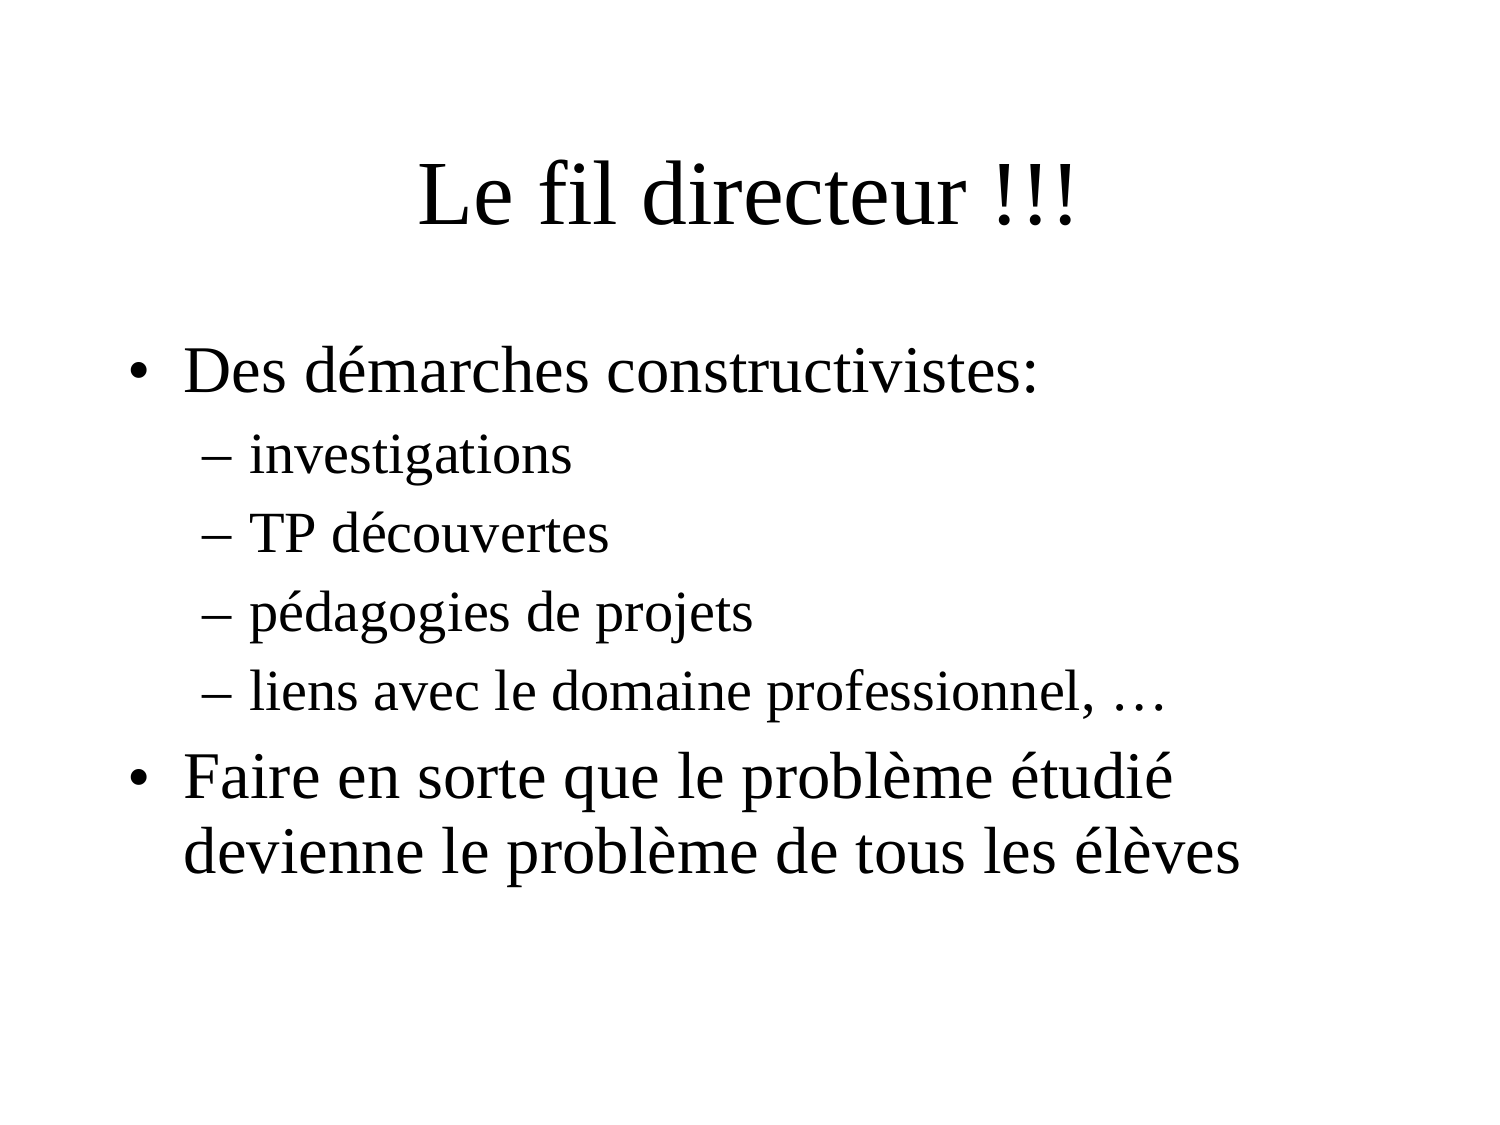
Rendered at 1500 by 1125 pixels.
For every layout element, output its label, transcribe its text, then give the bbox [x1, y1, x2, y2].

title Le fil directeur !!! [112, 99, 1388, 288]
list Des démarches constructivistes: investigations TP découvertes pédagogies de projets liens avec le domaine professionnel, … Faire en sorte que le problème étudié devienne le problème de tous les élèves [112, 324, 1388, 1030]
